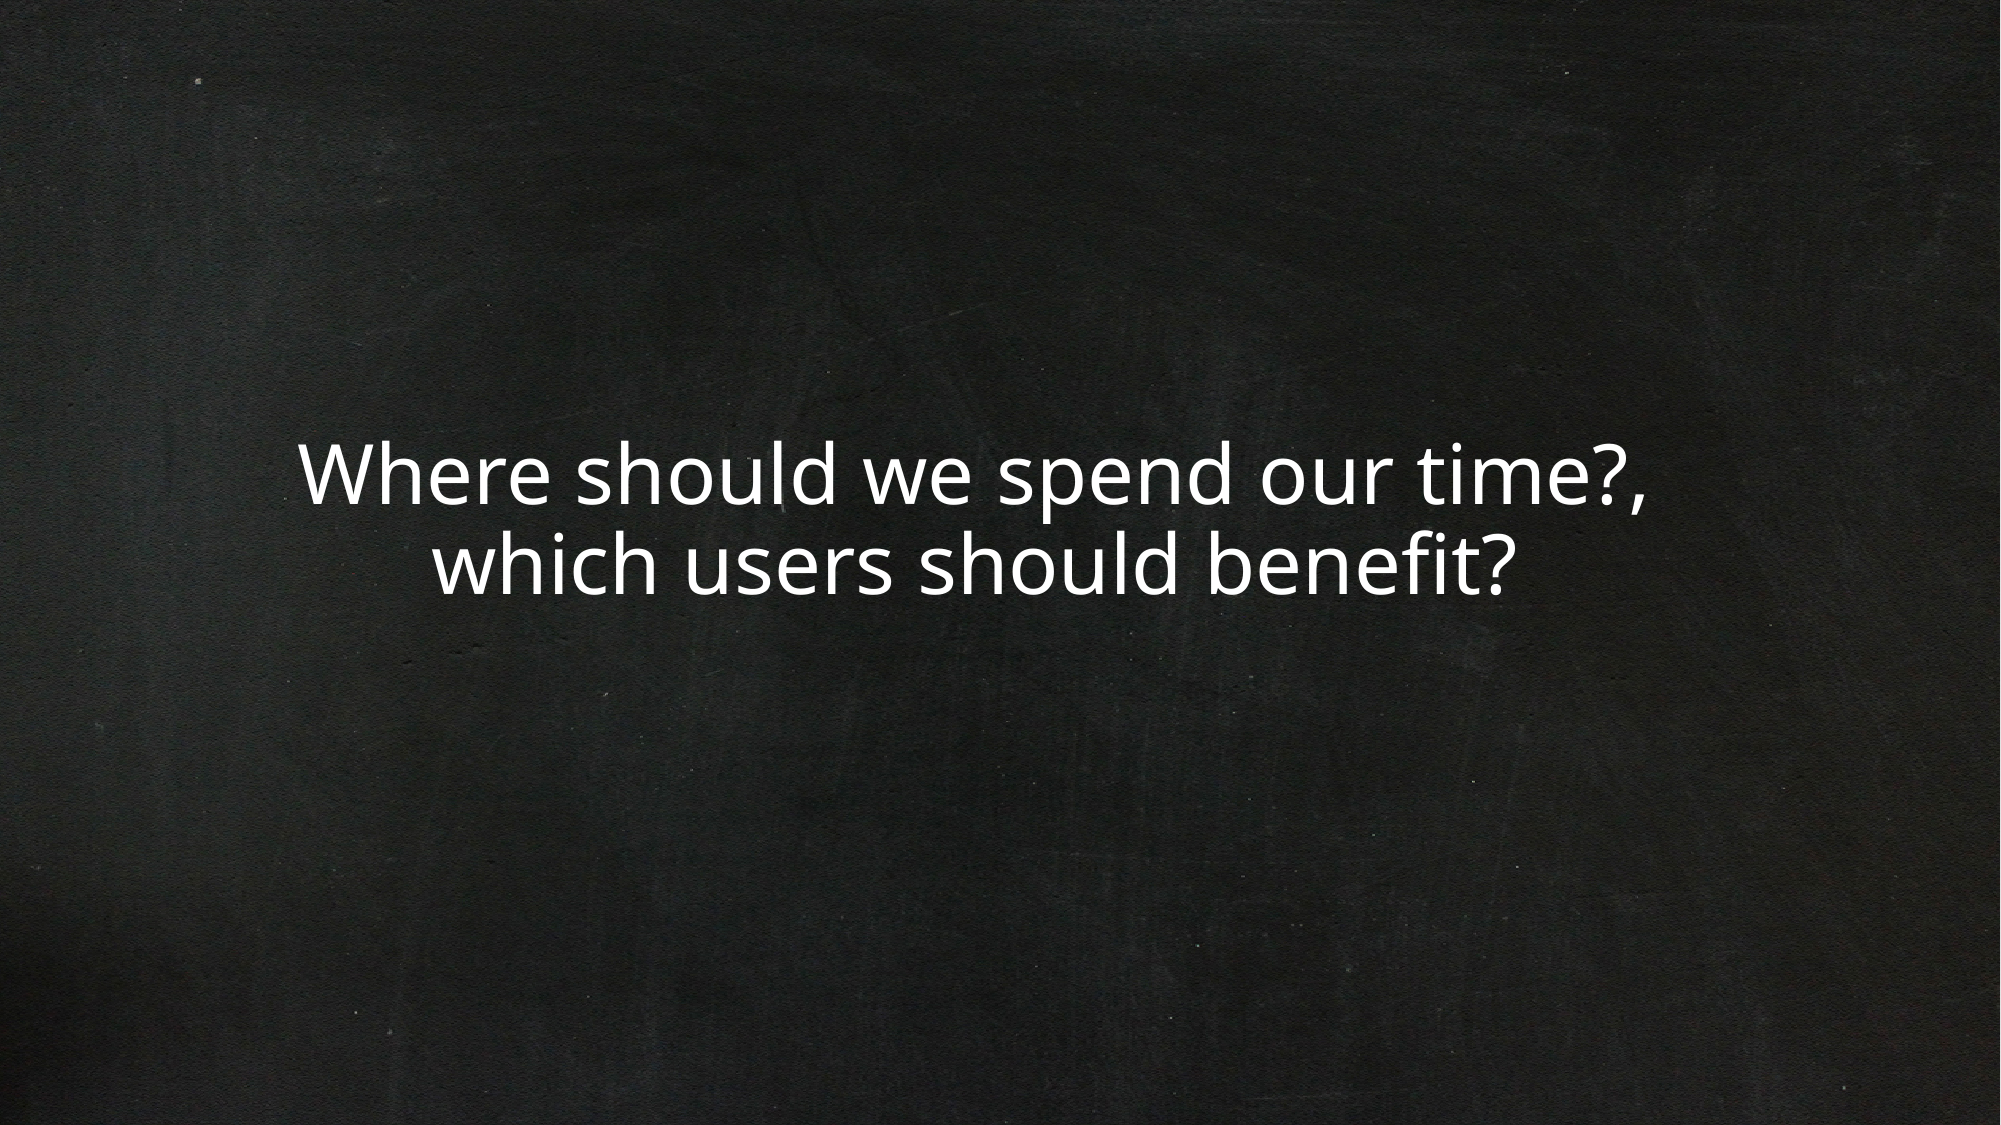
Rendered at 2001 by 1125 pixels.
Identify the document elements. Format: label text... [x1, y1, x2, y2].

title Where should we spend our time?, which users should benefit? [112, 358, 1838, 687]
